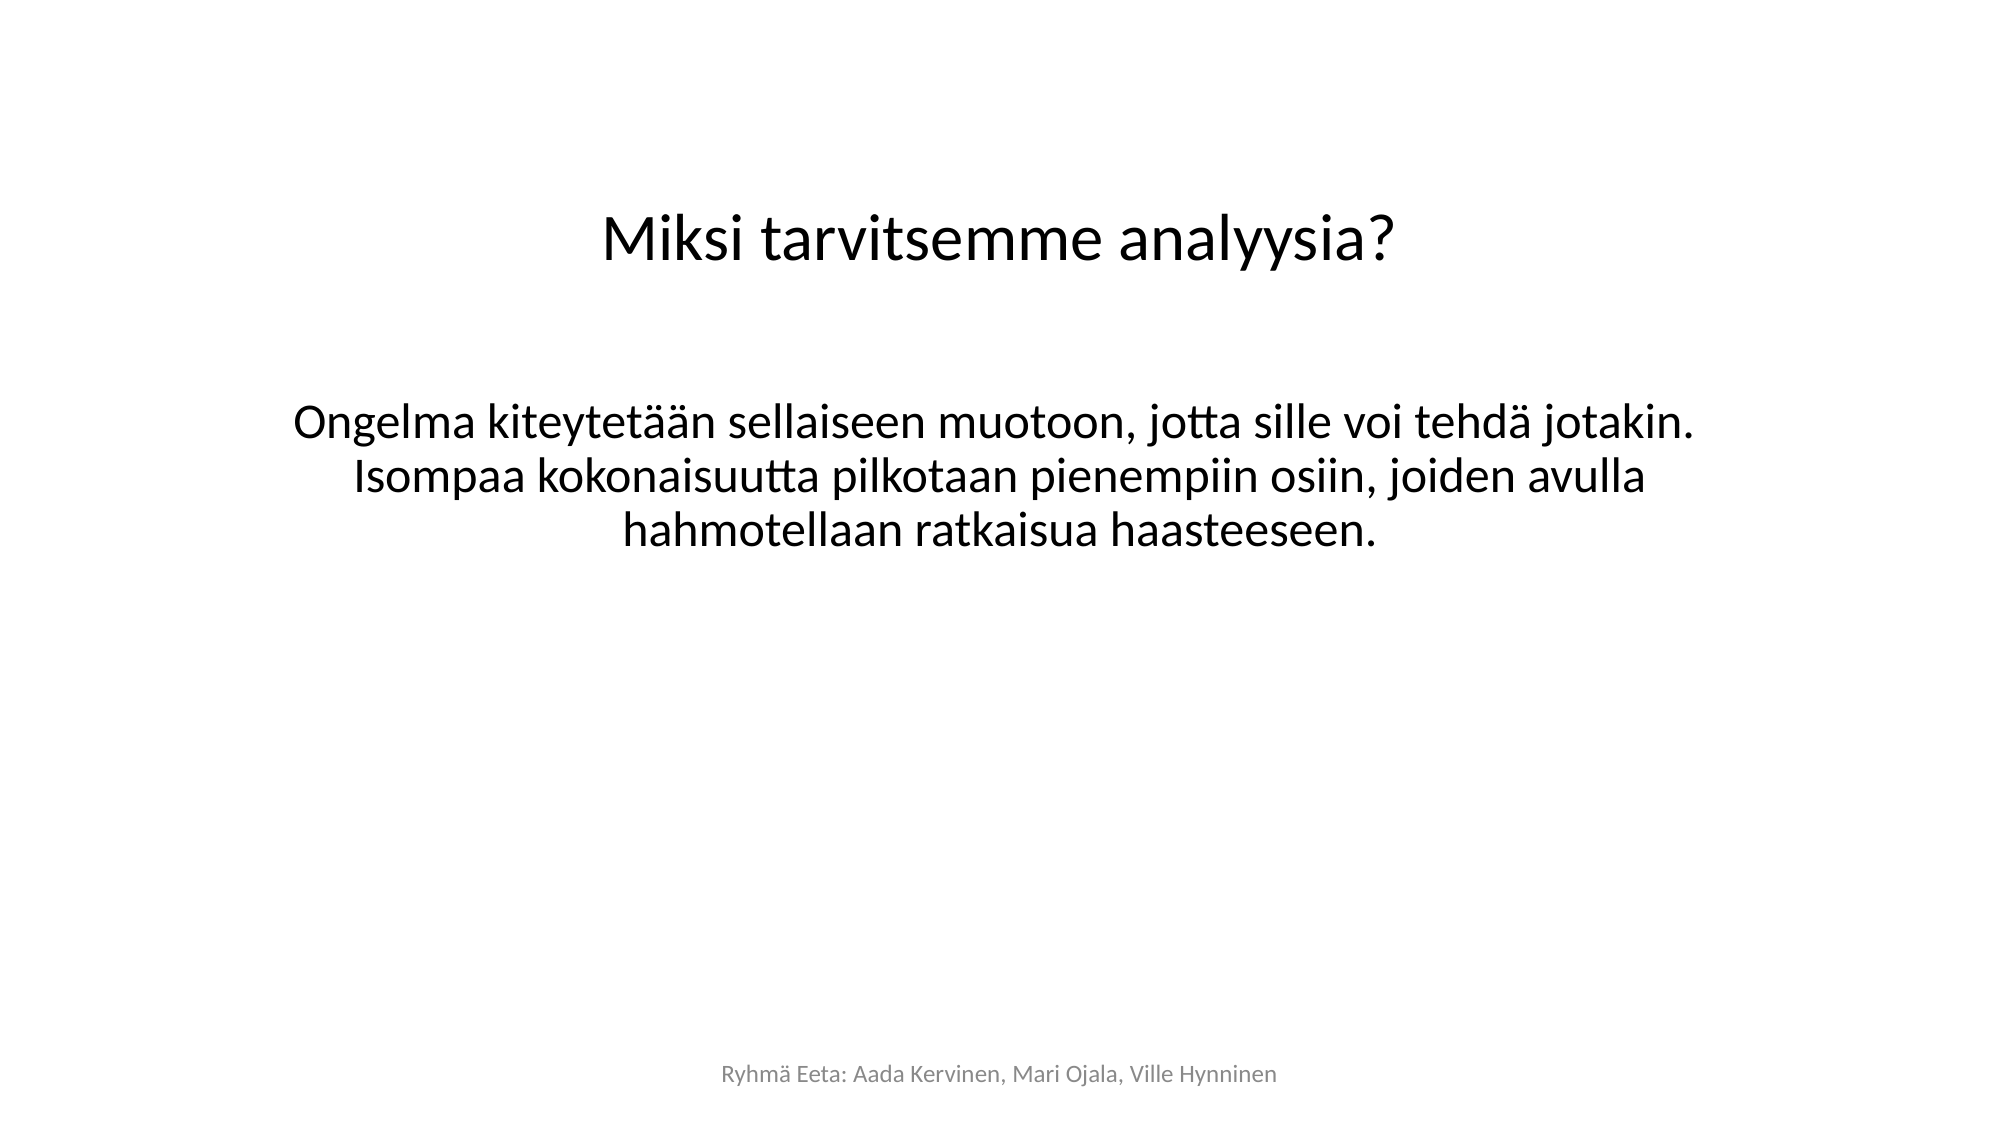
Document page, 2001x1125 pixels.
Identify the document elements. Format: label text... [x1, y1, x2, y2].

subtitle Ongelma kiteytetään sellaiseen muotoon, jotta sille voi tehdä jotakin. Isompaa kokonaisuutta pilkotaan pienempiin osiin, joiden avulla hahmotellaan ratkaisua haasteeseen. [249, 387, 1750, 1010]
text_box Ryhmä Eeta: Aada Kervinen, Mari Ojala, Ville Hynninen [662, 1042, 1338, 1103]
title Miksi tarvitsemme analyysia? [249, 115, 1750, 283]
